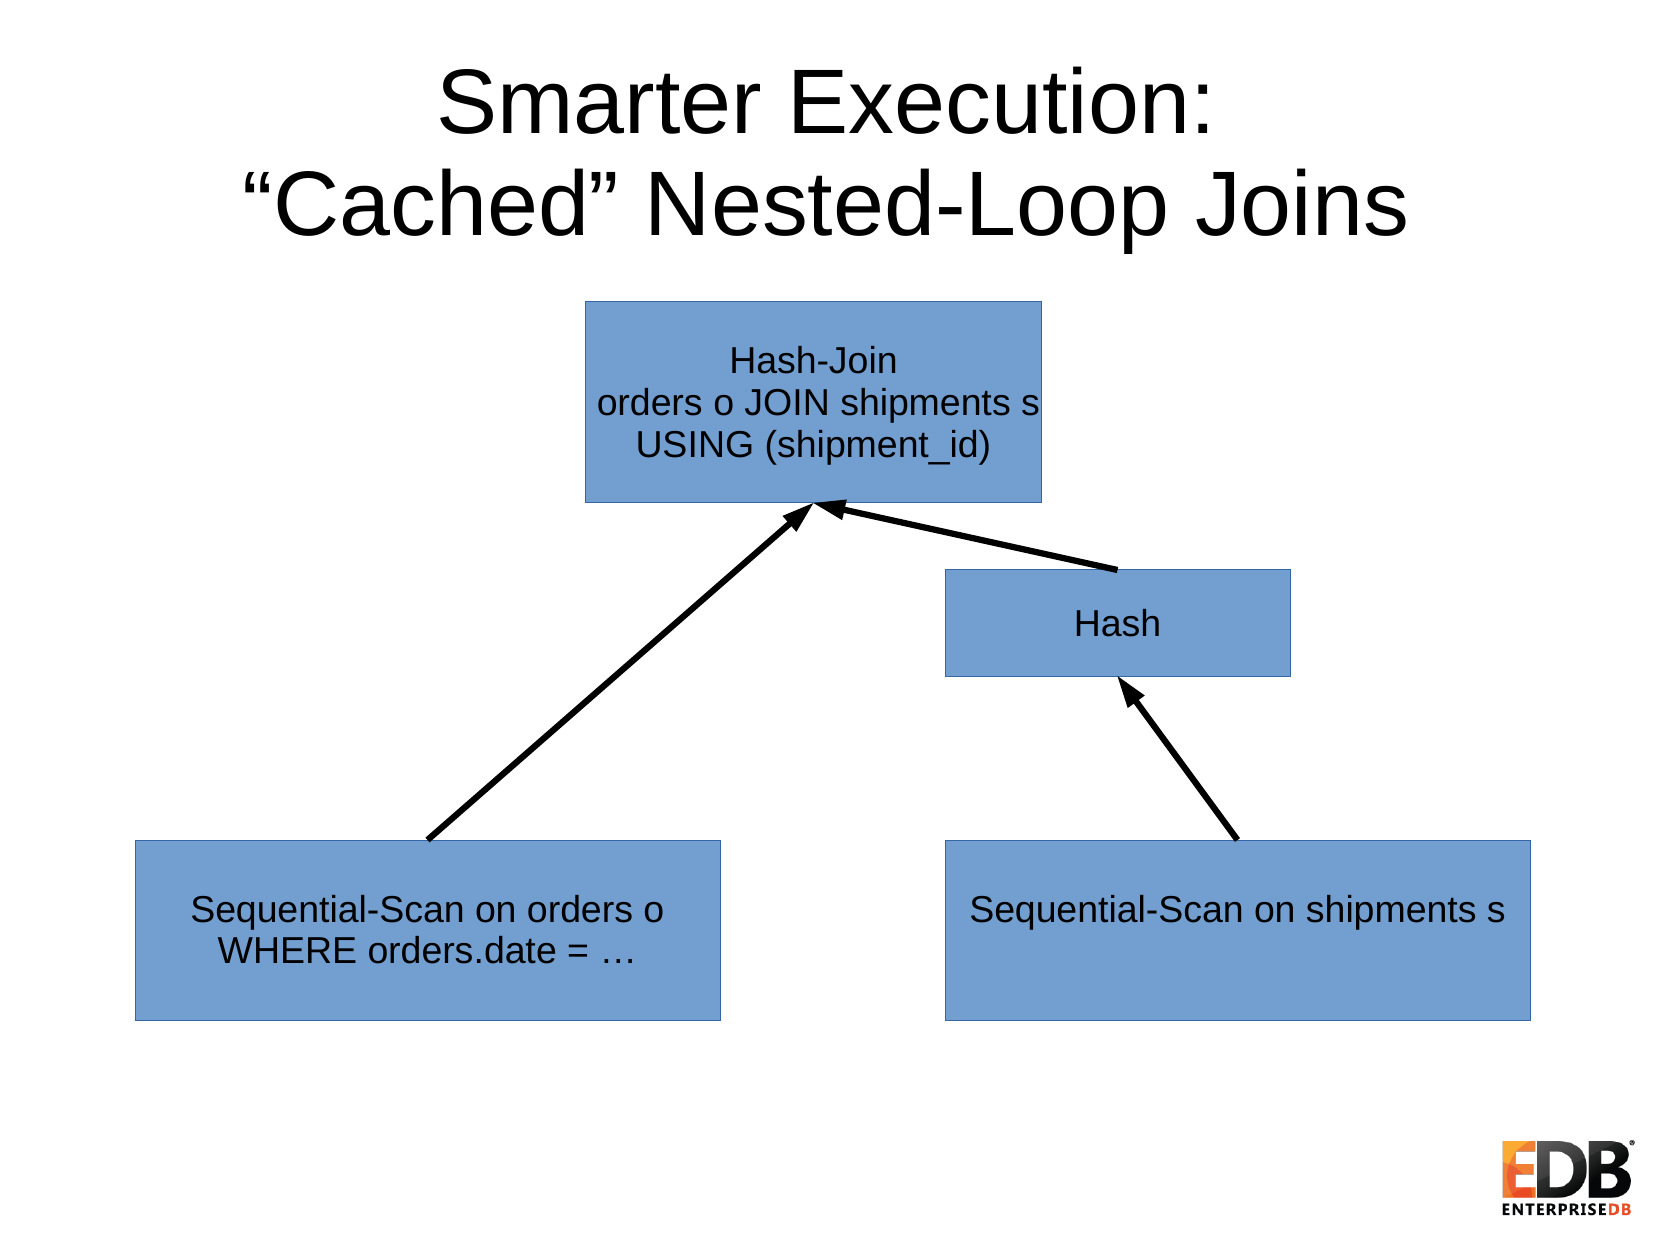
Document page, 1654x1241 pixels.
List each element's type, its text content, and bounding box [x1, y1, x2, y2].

text_box Hash [945, 569, 1291, 677]
text_box Hash-Join orders o JOIN shipments s USING (shipment_id) [585, 301, 1042, 503]
text_box Sequential-Scan on shipments s [945, 840, 1531, 1021]
title Smarter Execution: “Cached” Nested-Loop Joins [82, 49, 1571, 257]
text_box Sequential-Scan on orders o WHERE orders.date = … [135, 840, 721, 1021]
picture [1500, 1136, 1636, 1216]
